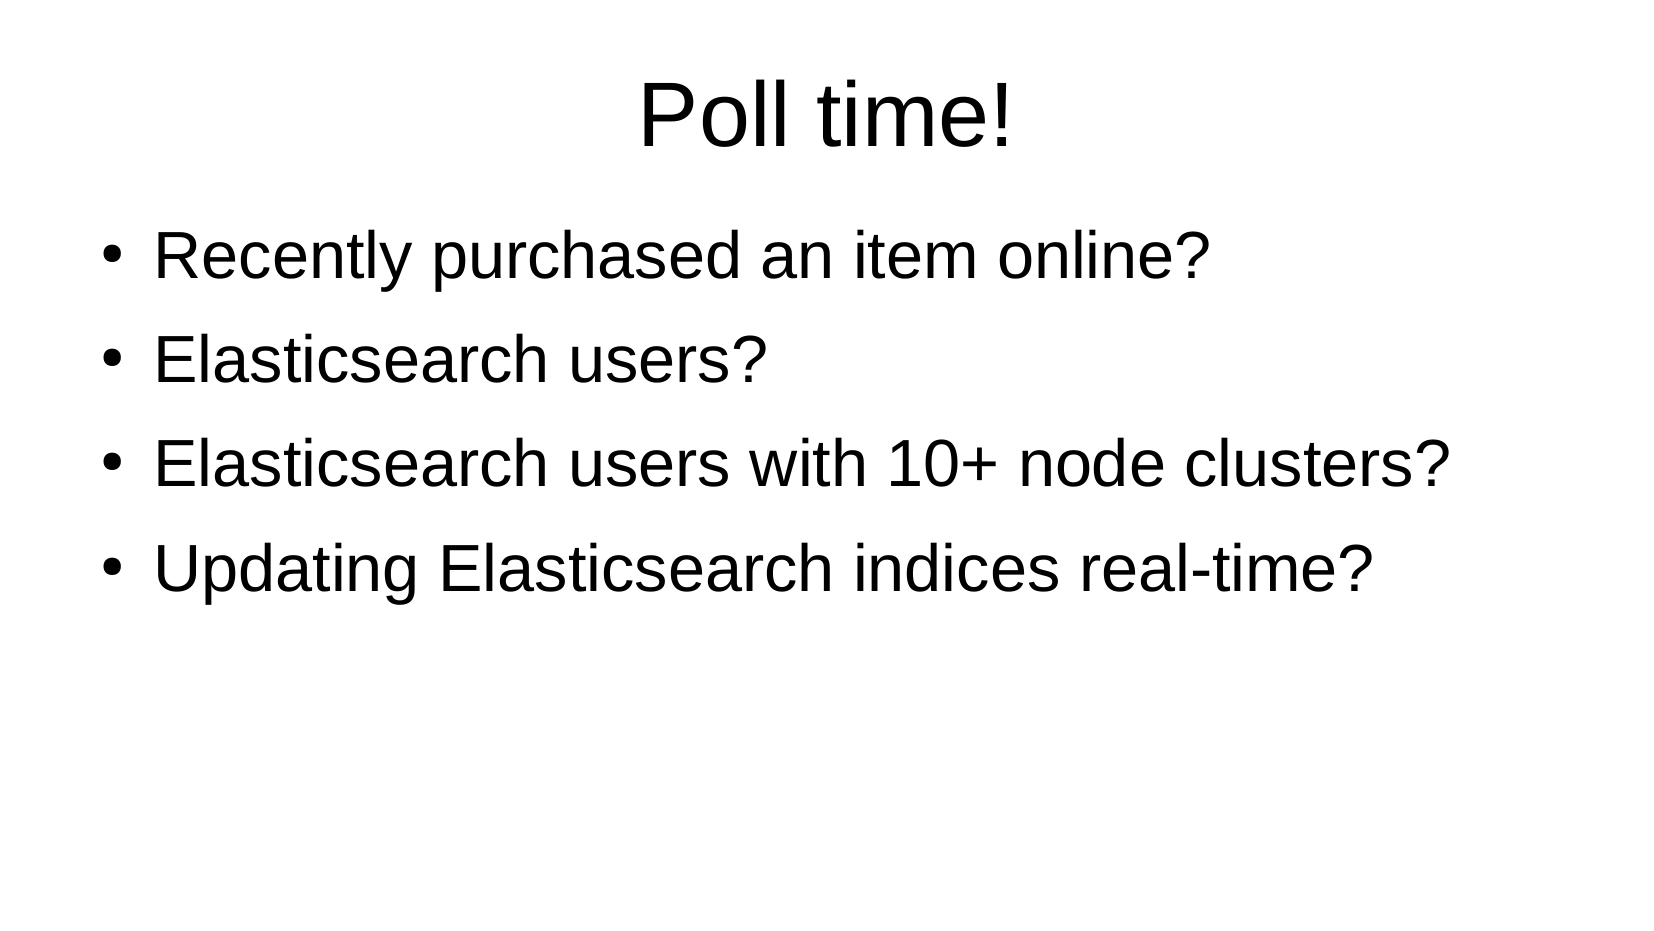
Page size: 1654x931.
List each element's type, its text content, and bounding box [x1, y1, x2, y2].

title Poll time! [82, 37, 1571, 193]
list Recently purchased an item online? Elasticsearch users? Elasticsearch users with 10+ node clusters? Updating Elasticsearch indices real-time? [82, 217, 1571, 758]
